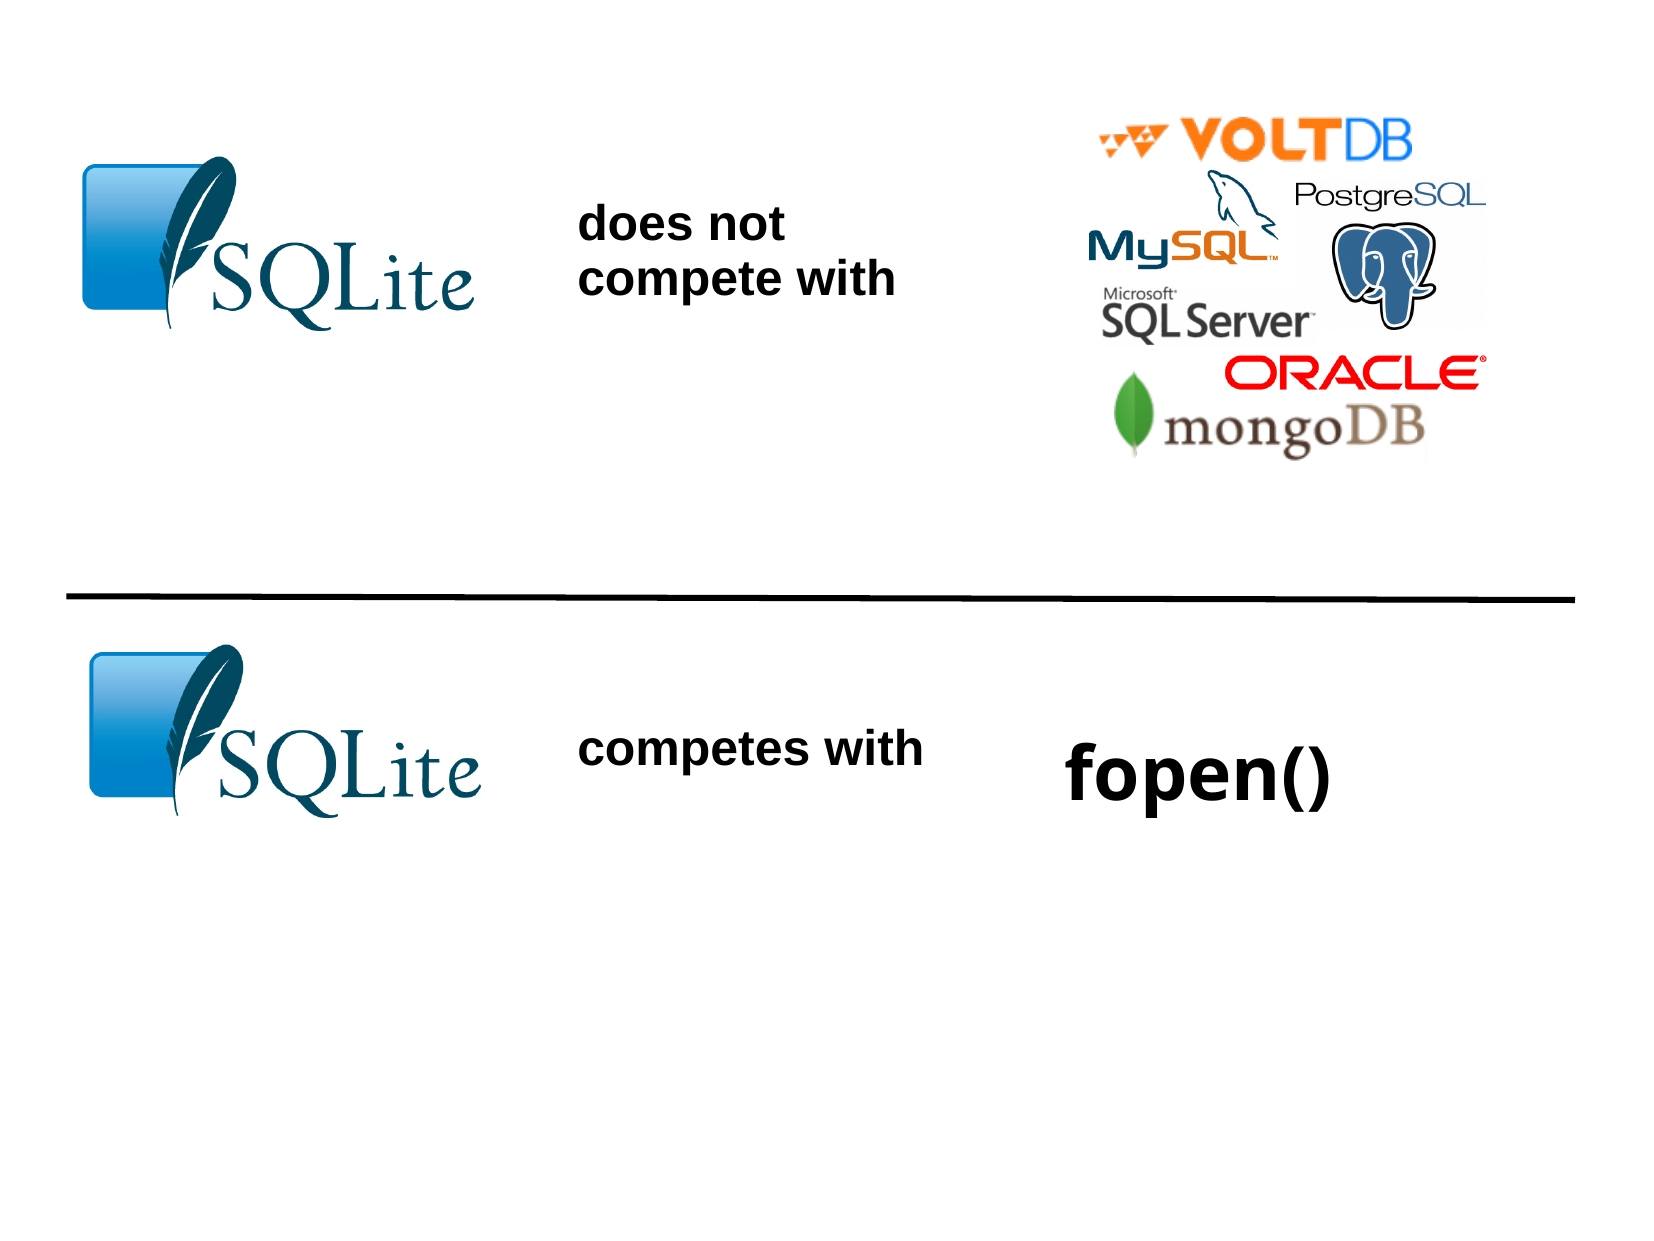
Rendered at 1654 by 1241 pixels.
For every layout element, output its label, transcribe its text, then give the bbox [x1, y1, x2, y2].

picture [82, 637, 488, 826]
picture [75, 149, 481, 338]
text_box competes with [562, 712, 940, 788]
picture [1113, 350, 1490, 467]
picture [1082, 89, 1486, 346]
text_box fopen() [1050, 712, 1391, 826]
text_box does not compete with [562, 187, 930, 315]
